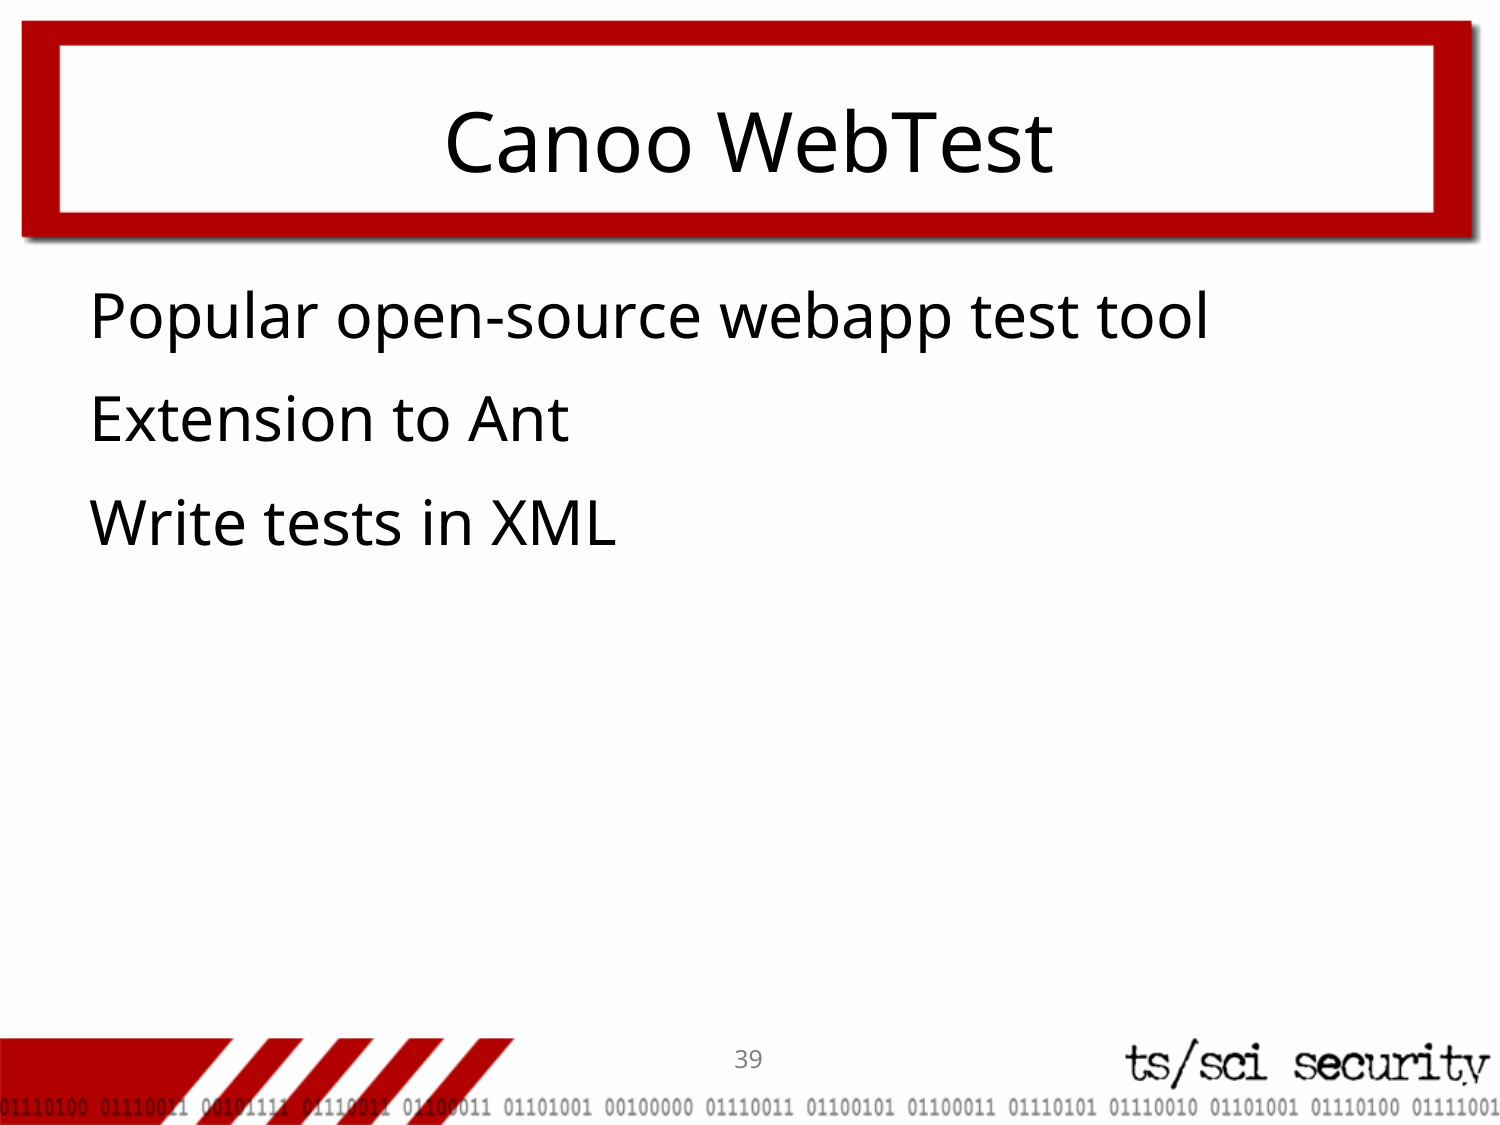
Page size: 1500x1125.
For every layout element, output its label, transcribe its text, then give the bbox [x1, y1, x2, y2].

title Canoo WebTest [75, 36, 1424, 241]
text_box Popular open-source webapp test tool Extension to Ant Write tests in XML [75, 262, 1426, 1005]
picture [0, 0, 1500, 1125]
